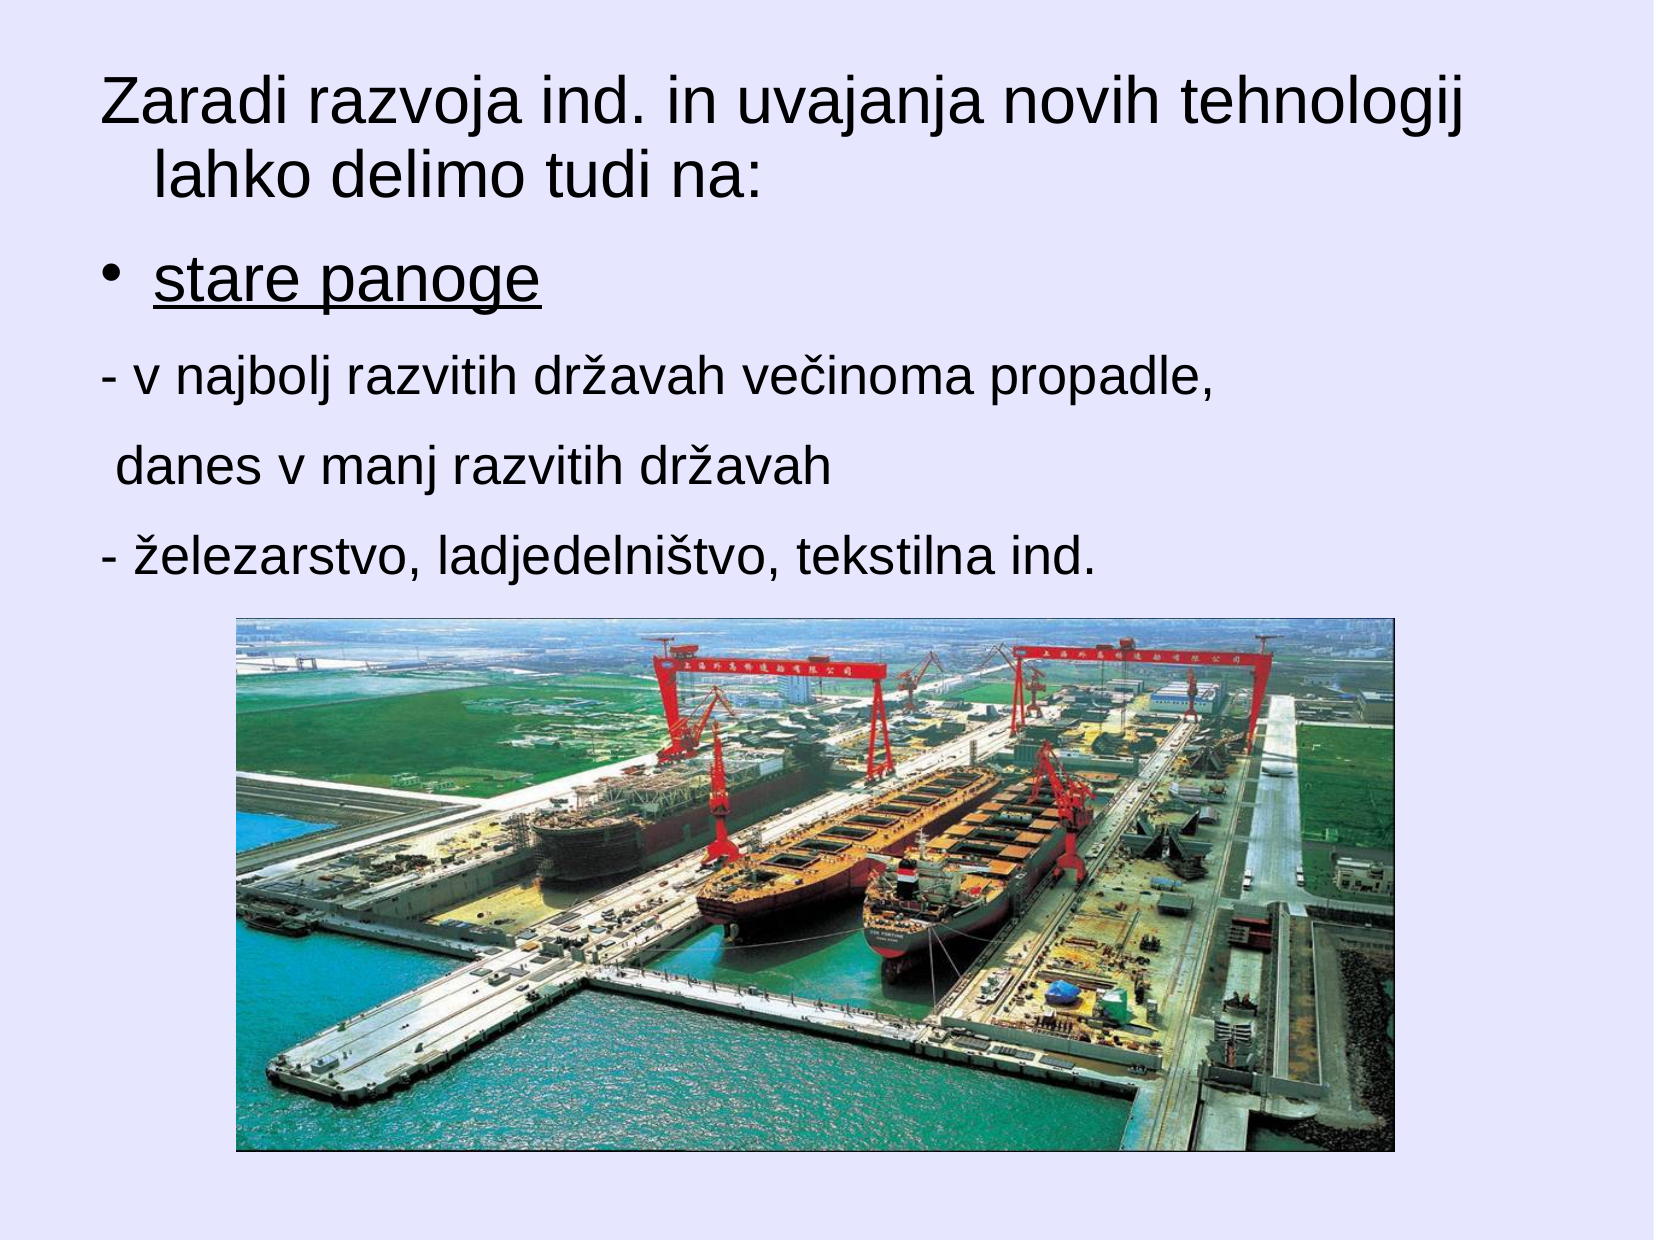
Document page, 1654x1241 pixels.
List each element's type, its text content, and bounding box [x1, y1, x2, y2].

picture [236, 618, 1395, 1152]
list Zaradi razvoja ind. in uvajanja novih tehnologij lahko delimo tudi na: stare panoge - v najbolj razvitih državah večinoma propadle, danes v manj razvitih državah - železarstvo, ladjedelništvo, tekstilna ind. [82, 59, 1571, 1094]
